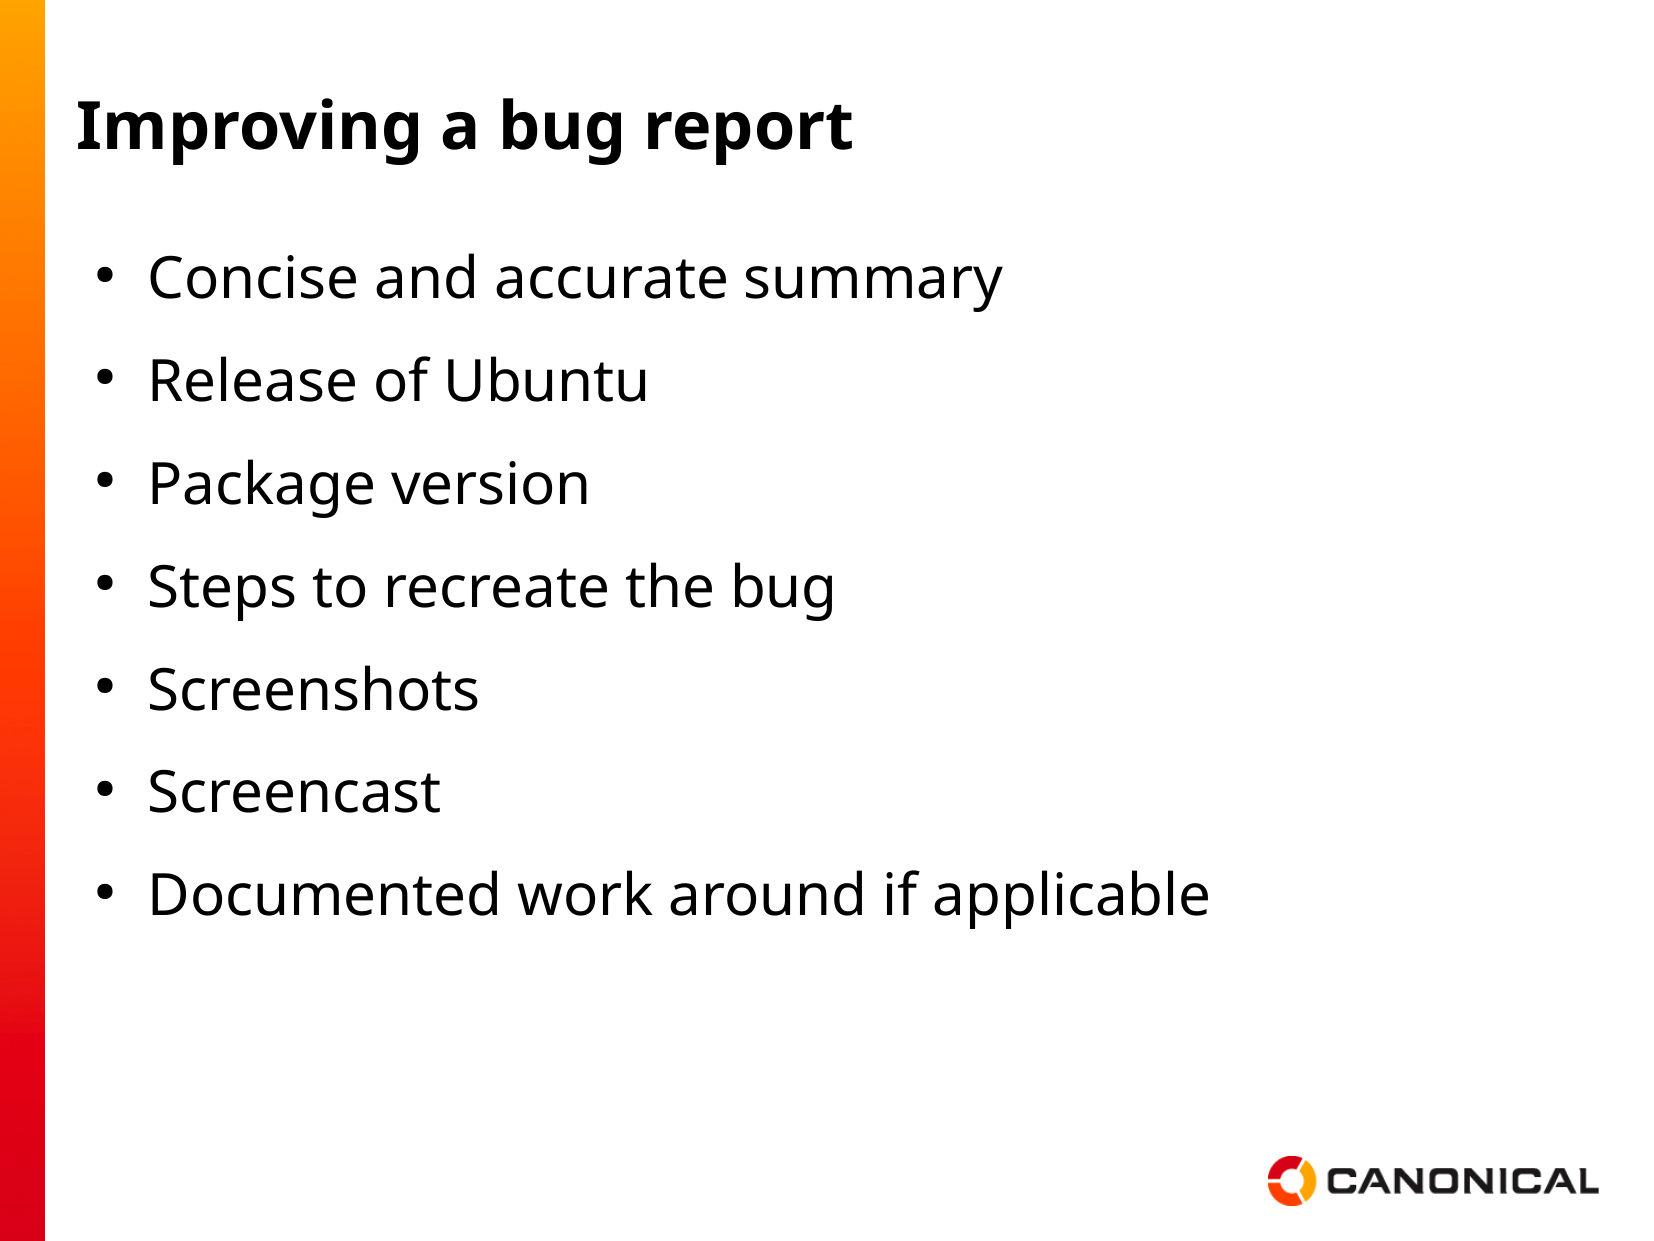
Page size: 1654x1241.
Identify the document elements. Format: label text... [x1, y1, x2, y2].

title Improving a bug report [76, 48, 1589, 200]
list Concise and accurate summary Release of Ubuntu Package version Steps to recreate the bug Screenshots Screencast Documented work around if applicable [76, 236, 1589, 1040]
picture [0, 0, 45, 1241]
picture [1268, 1156, 1599, 1206]
